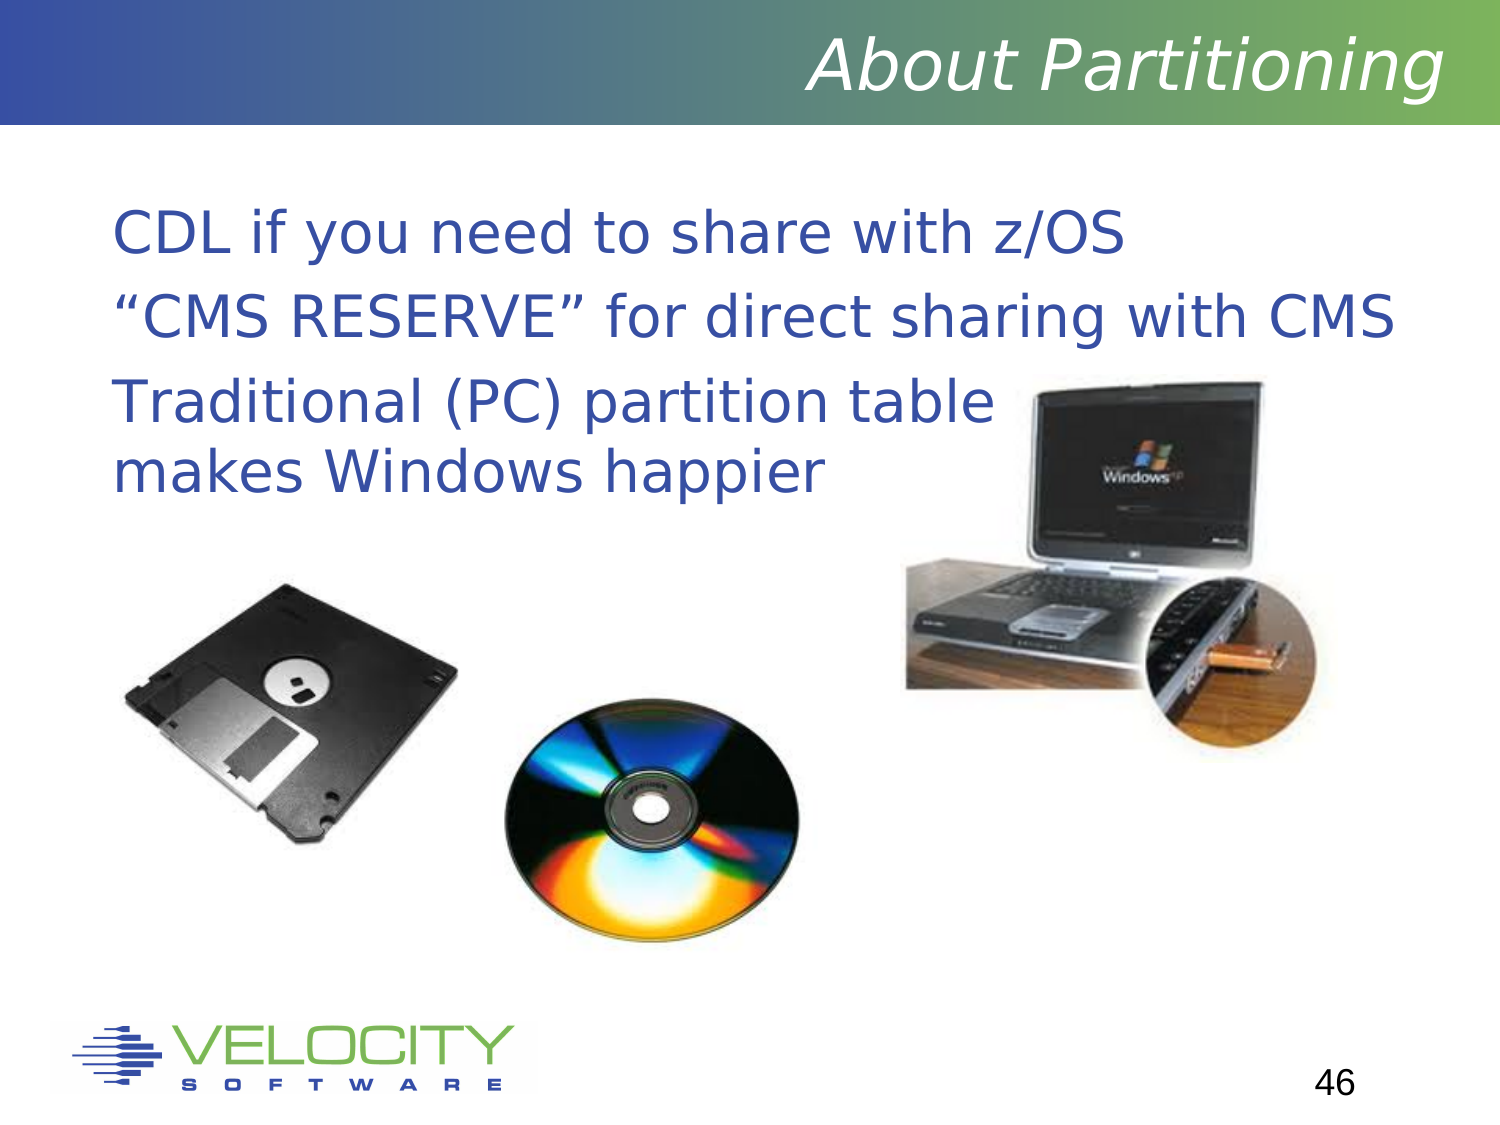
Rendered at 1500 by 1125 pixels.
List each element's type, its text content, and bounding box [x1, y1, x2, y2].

title About Partitioning [62, 12, 1463, 113]
picture [82, 562, 488, 866]
list CDL if you need to share with z/OS “CMS RESERVE” for direct sharing with CMS Traditional (PC) partition table makes Windows happier [70, 187, 1438, 988]
picture [50, 1021, 538, 1094]
